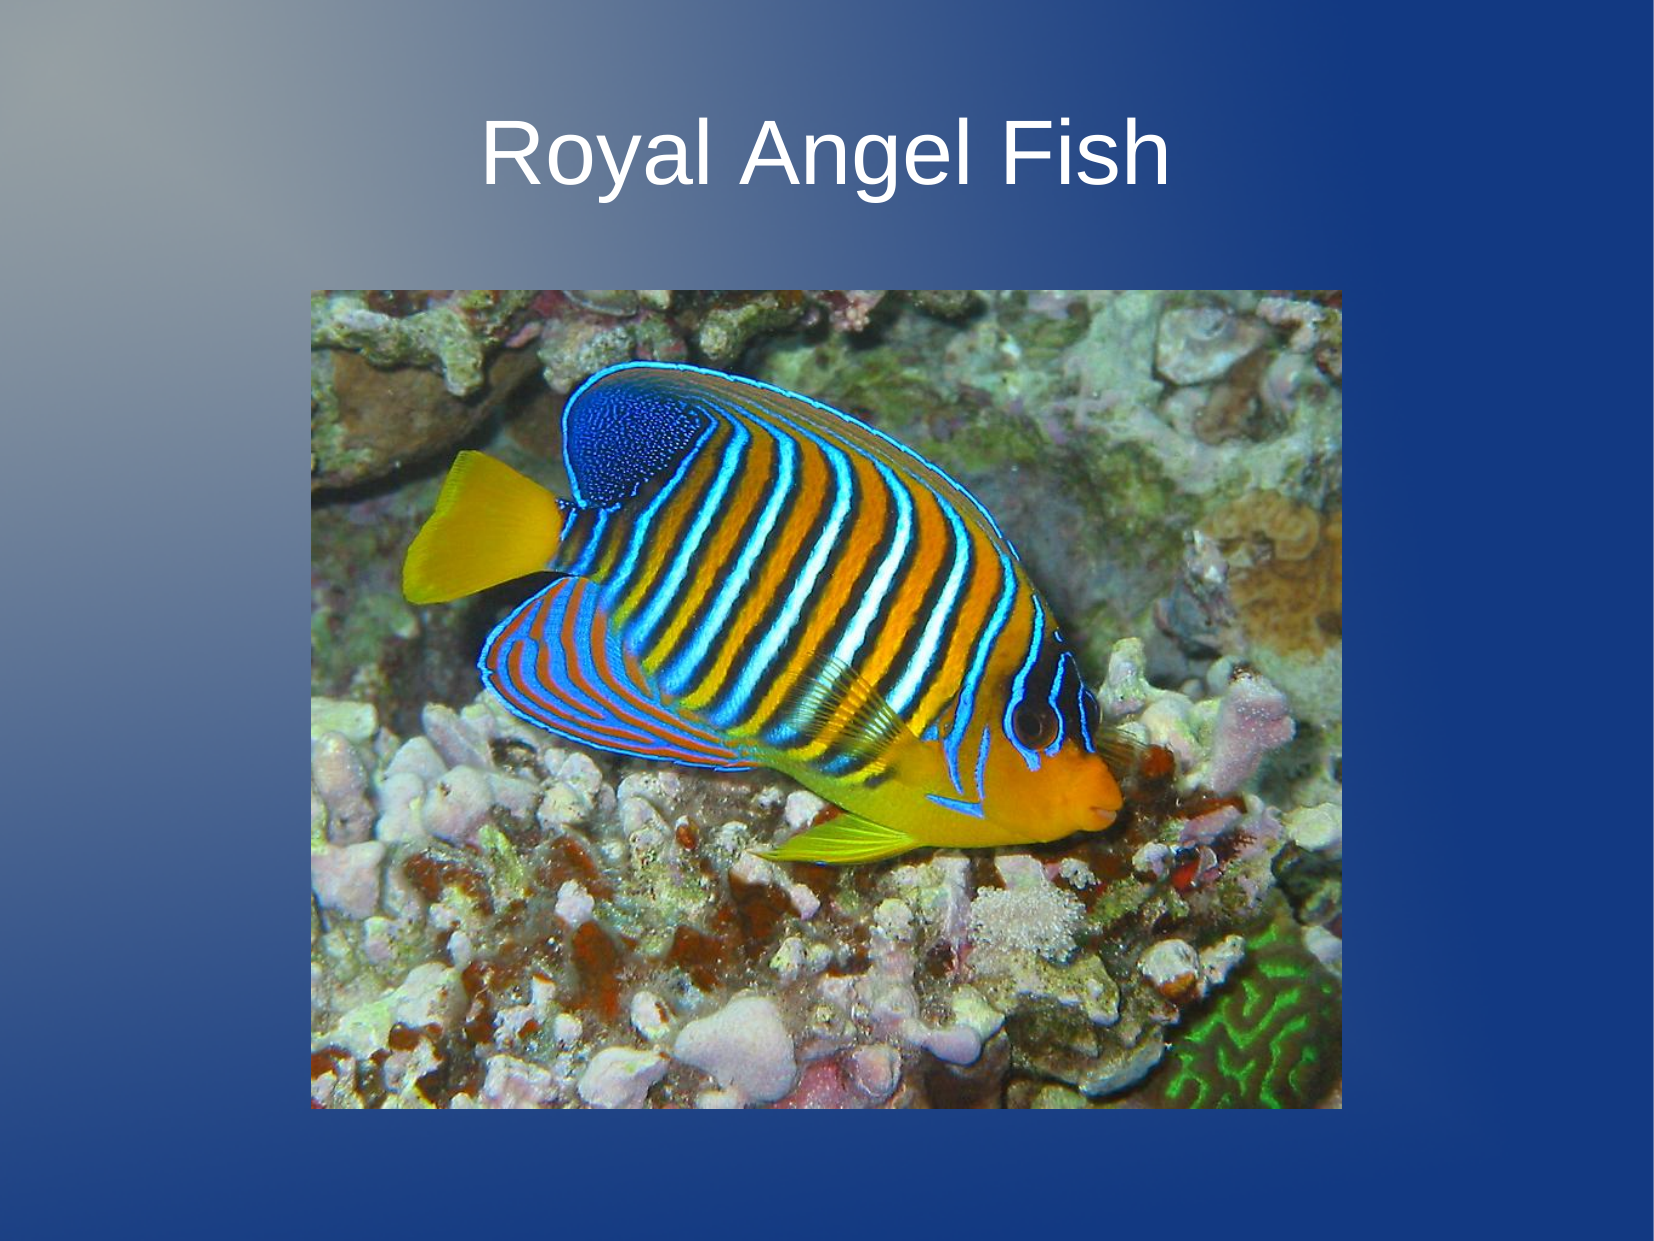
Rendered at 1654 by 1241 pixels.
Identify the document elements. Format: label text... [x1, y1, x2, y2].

picture [0, 0, 1654, 1241]
title Royal Angel Fish [82, 49, 1571, 257]
